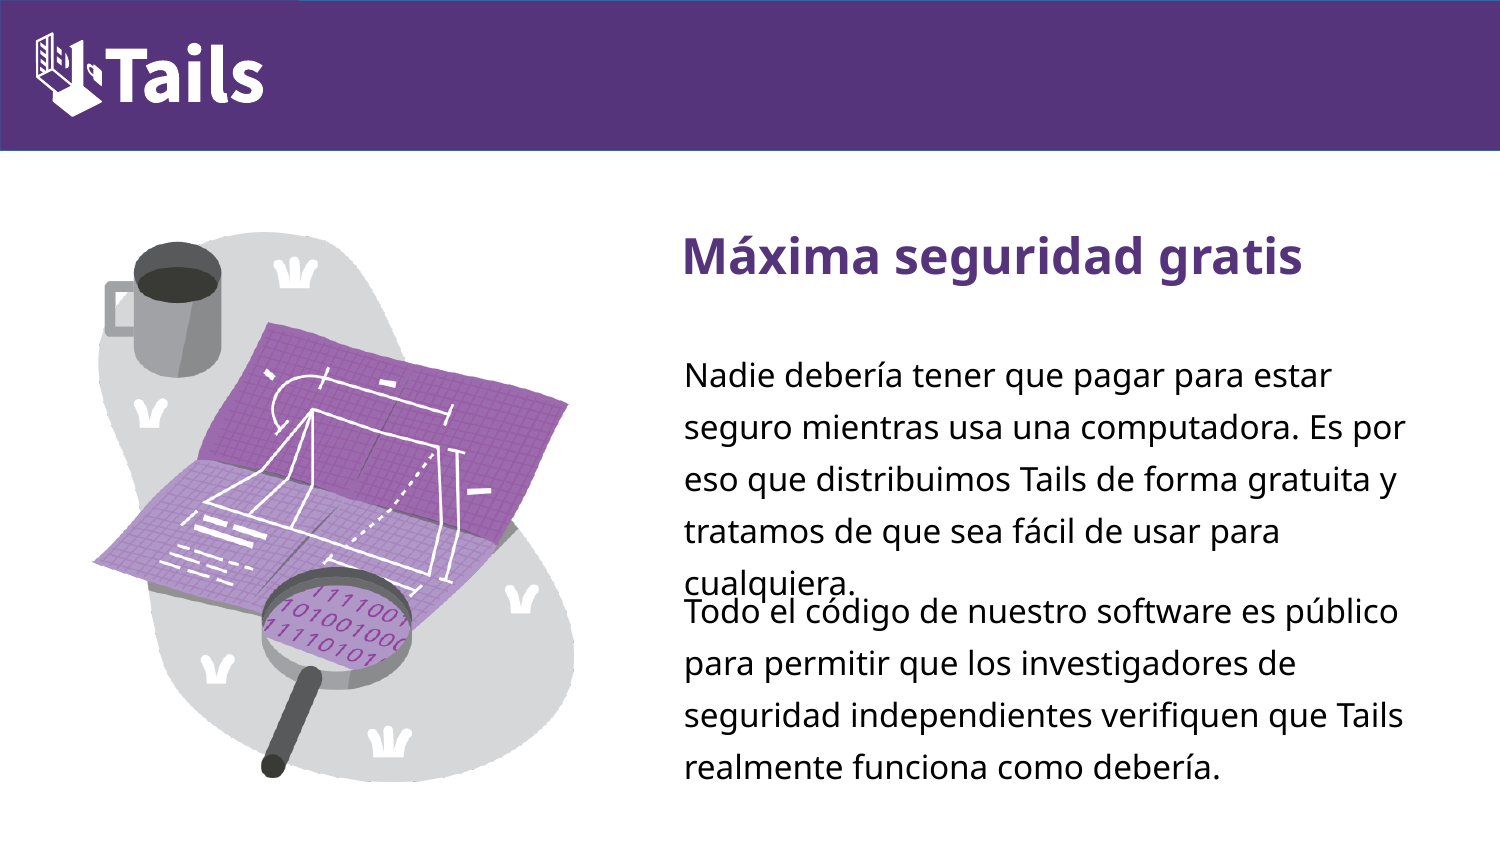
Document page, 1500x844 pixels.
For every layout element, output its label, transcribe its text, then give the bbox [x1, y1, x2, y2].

title Máxima seguridad gratis [680, 197, 1426, 314]
text_box Todo el código de nuestro software es público para permitir que los investigadores de seguridad independientes verifiquen que Tails realmente funciona como debería. [669, 574, 1457, 782]
text_box Nadie debería tener que pagar para estar seguro mientras usa una computadora. Es por eso que distribuimos Tails de forma gratuita y tratamos de que sea fácil de usar para cualquiera. [669, 337, 1457, 545]
picture [92, 232, 574, 782]
